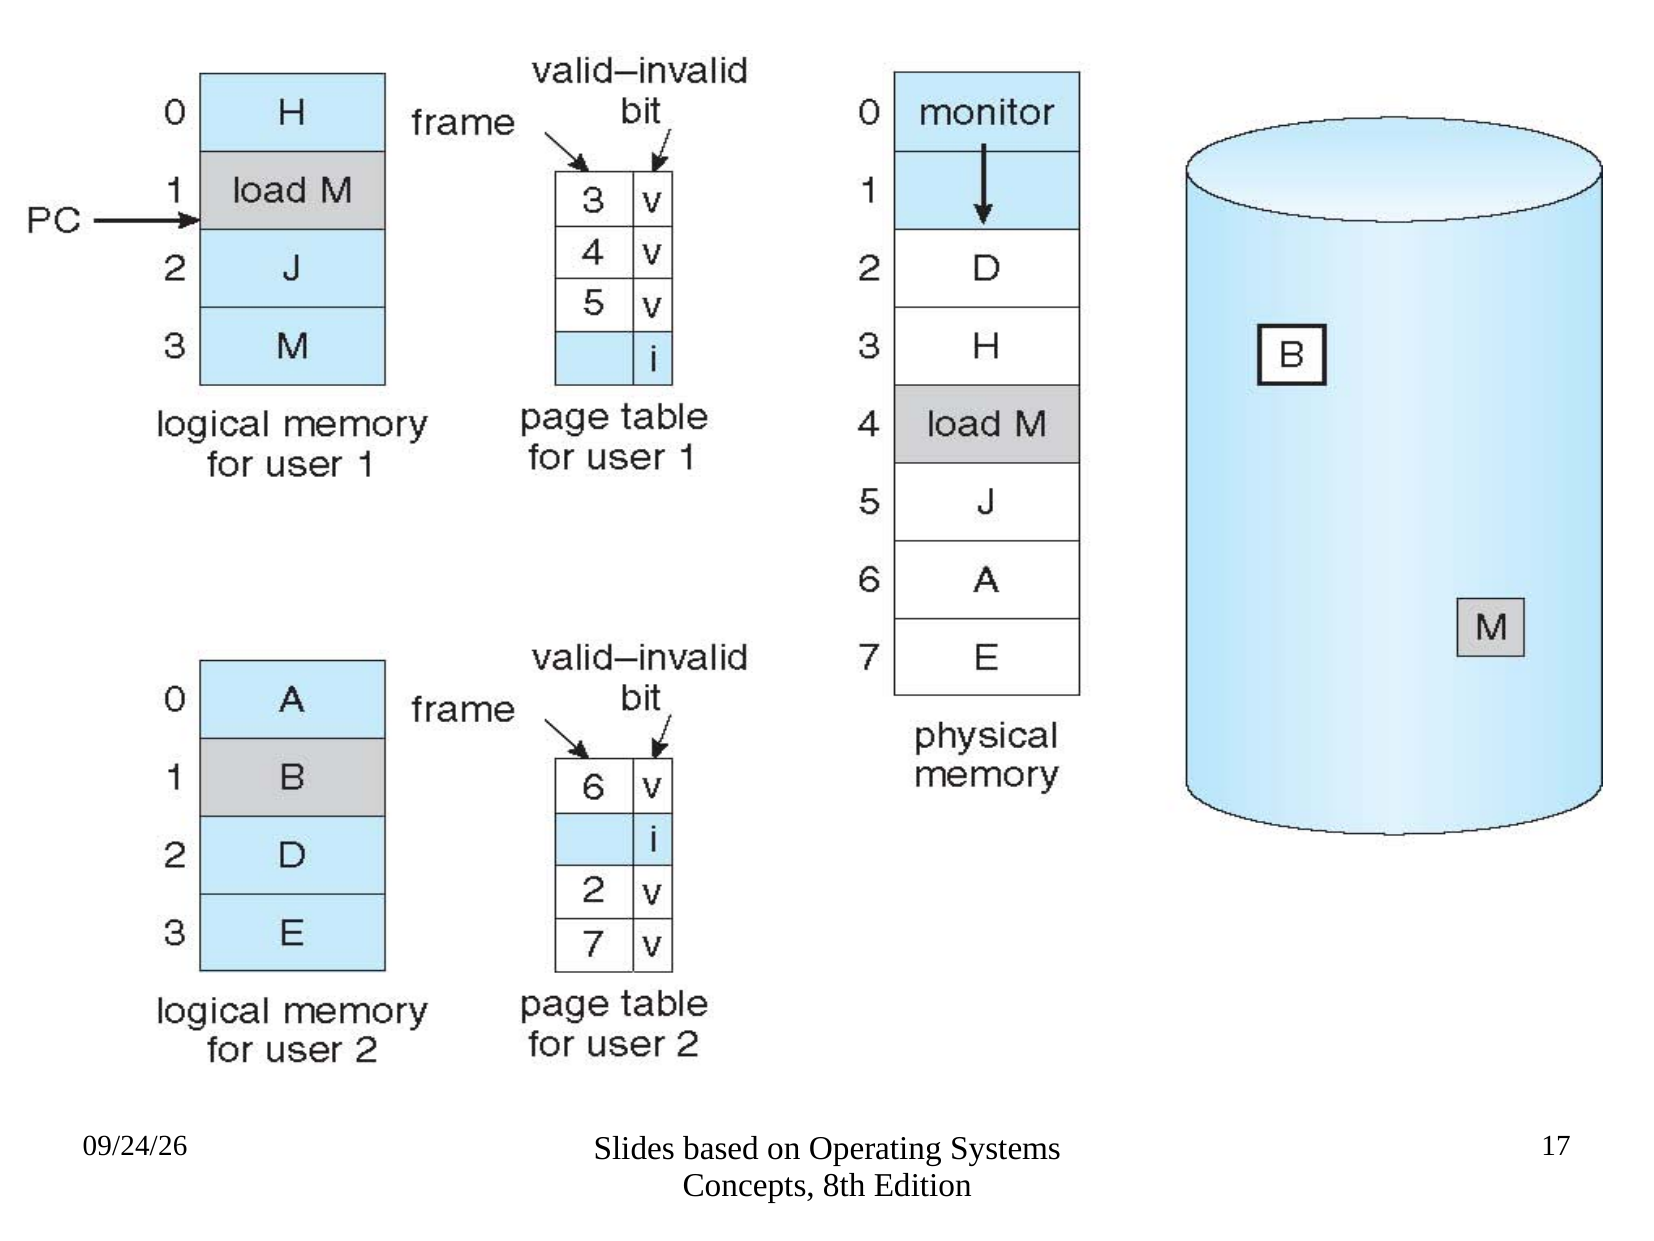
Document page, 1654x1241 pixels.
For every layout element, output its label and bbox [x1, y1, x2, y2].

picture [26, 50, 1603, 1071]
